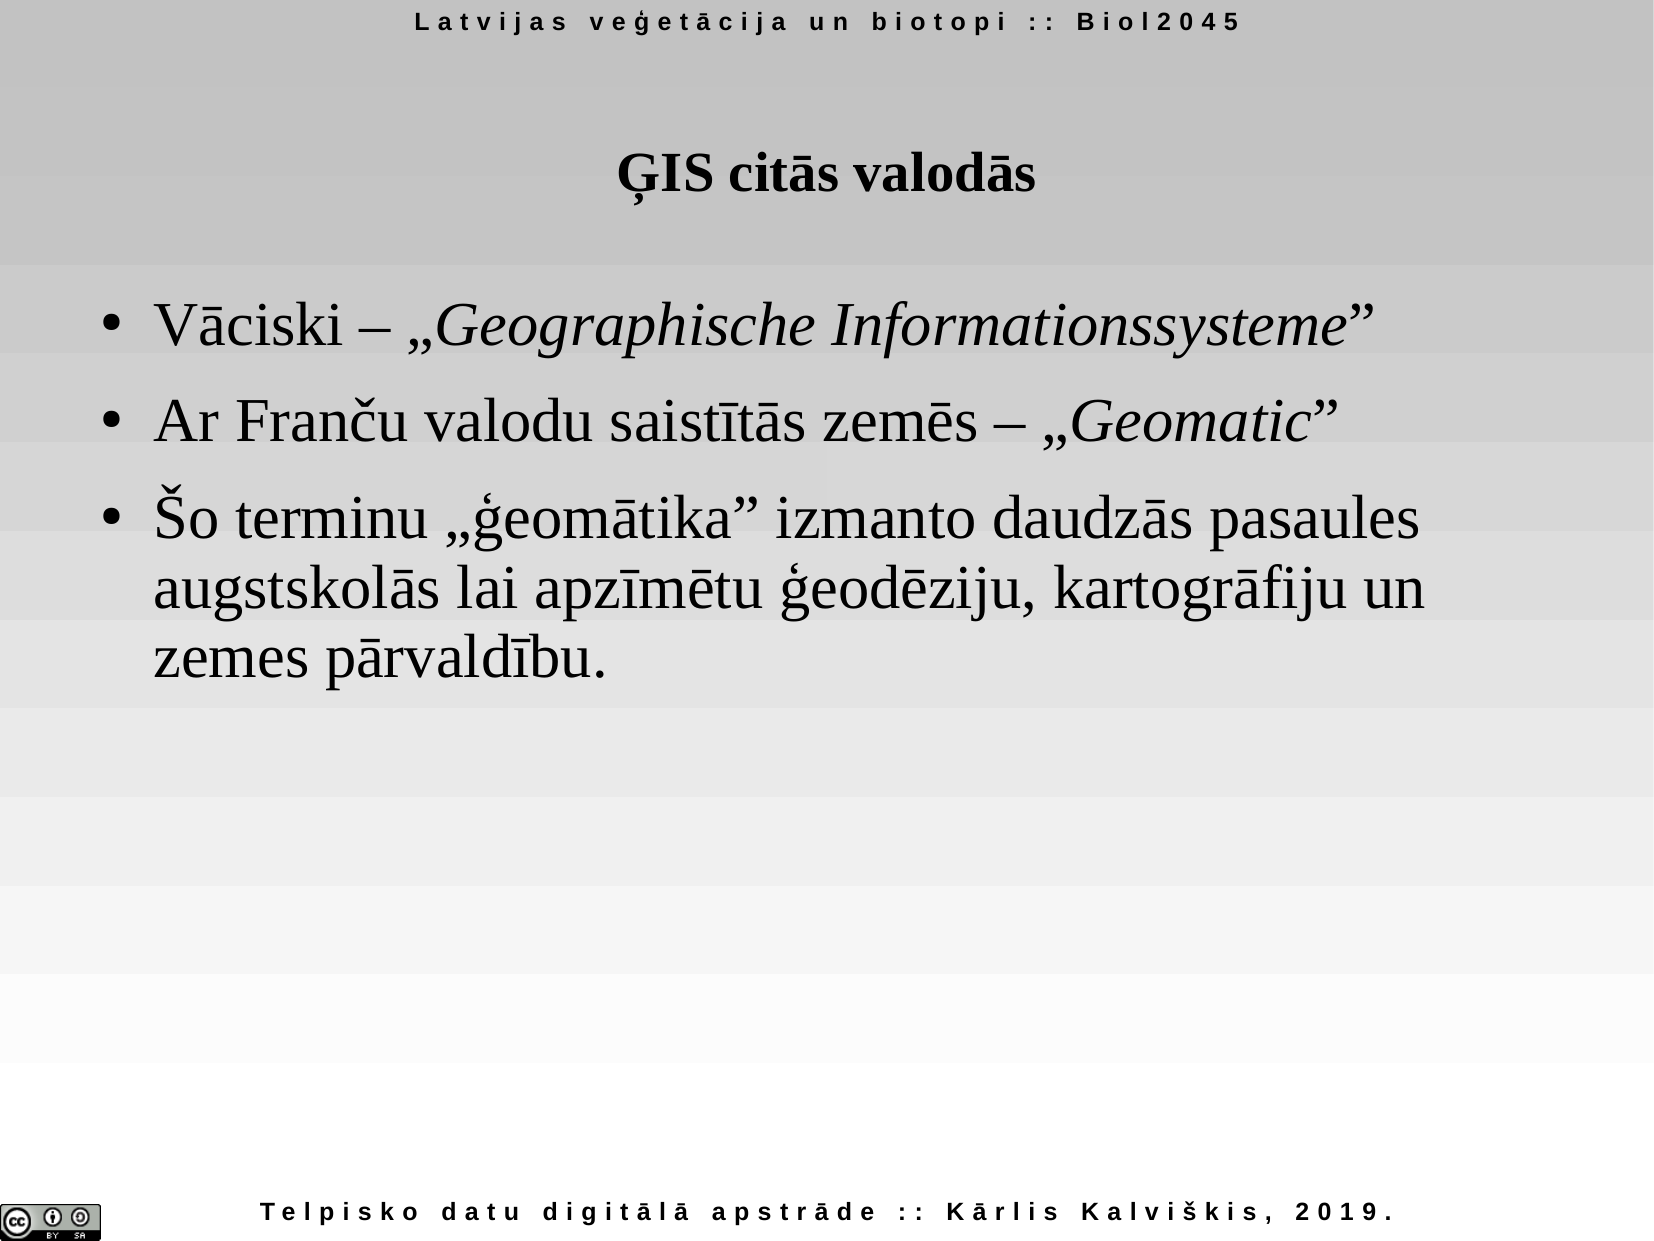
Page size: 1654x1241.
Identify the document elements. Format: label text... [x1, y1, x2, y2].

title ĢIS citās valodās [29, 49, 1625, 296]
picture [0, 0, 1654, 1241]
list Vāciski – „Geographische Informationssysteme” Ar Franču valodu saistītās zemēs – „Geomatic” Šo terminu „ģeomātika” izmanto daudzās pasaules augstskolās lai apzīmētu ģeodēziju, kartogrāfiju un zemes pārvaldību. [82, 289, 1571, 1113]
